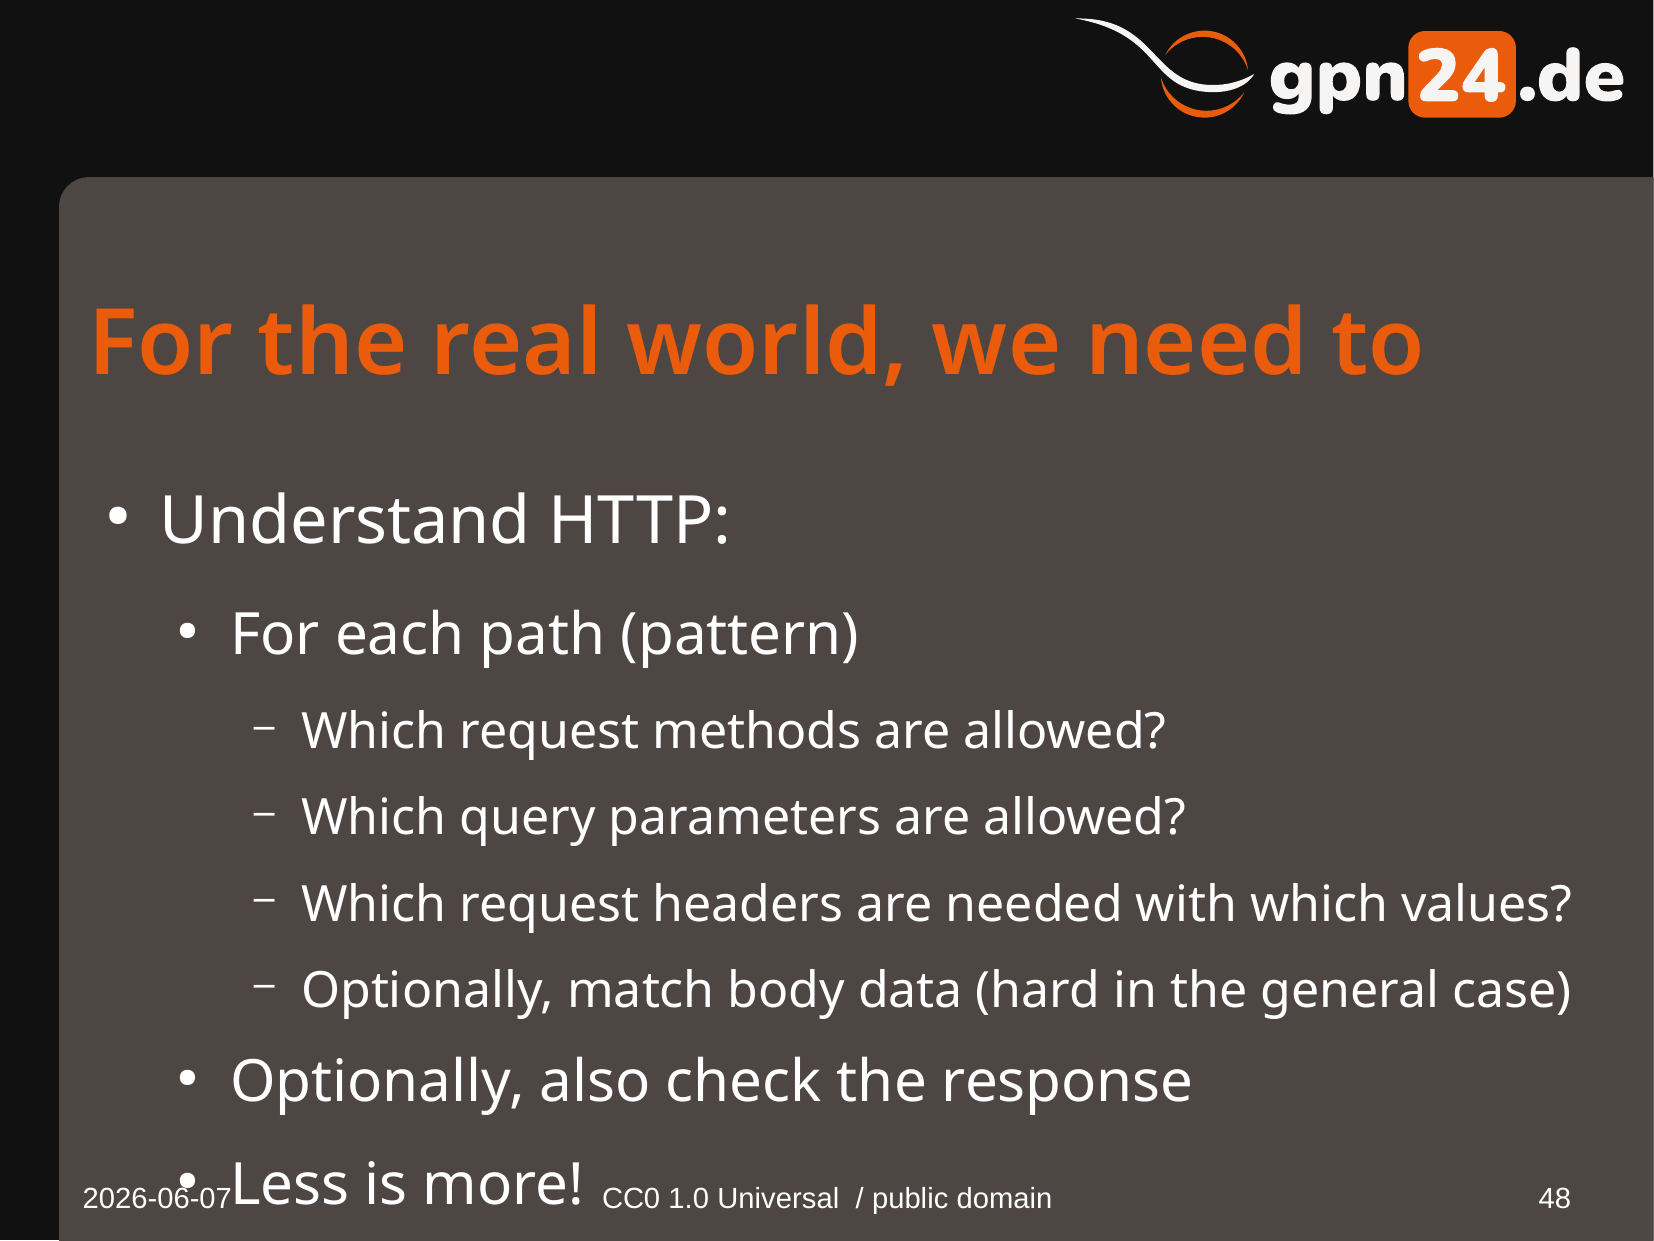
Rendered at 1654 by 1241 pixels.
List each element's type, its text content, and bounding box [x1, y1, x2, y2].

list Understand HTTP: For each path (pattern) Which request methods are allowed? Which query parameters are allowed? Which request headers are needed with which values? Optionally, match body data (hard in the general case) Optionally, also check the response Less is more! [88, 472, 1577, 1192]
title For the real world, we need to [88, 235, 1577, 443]
